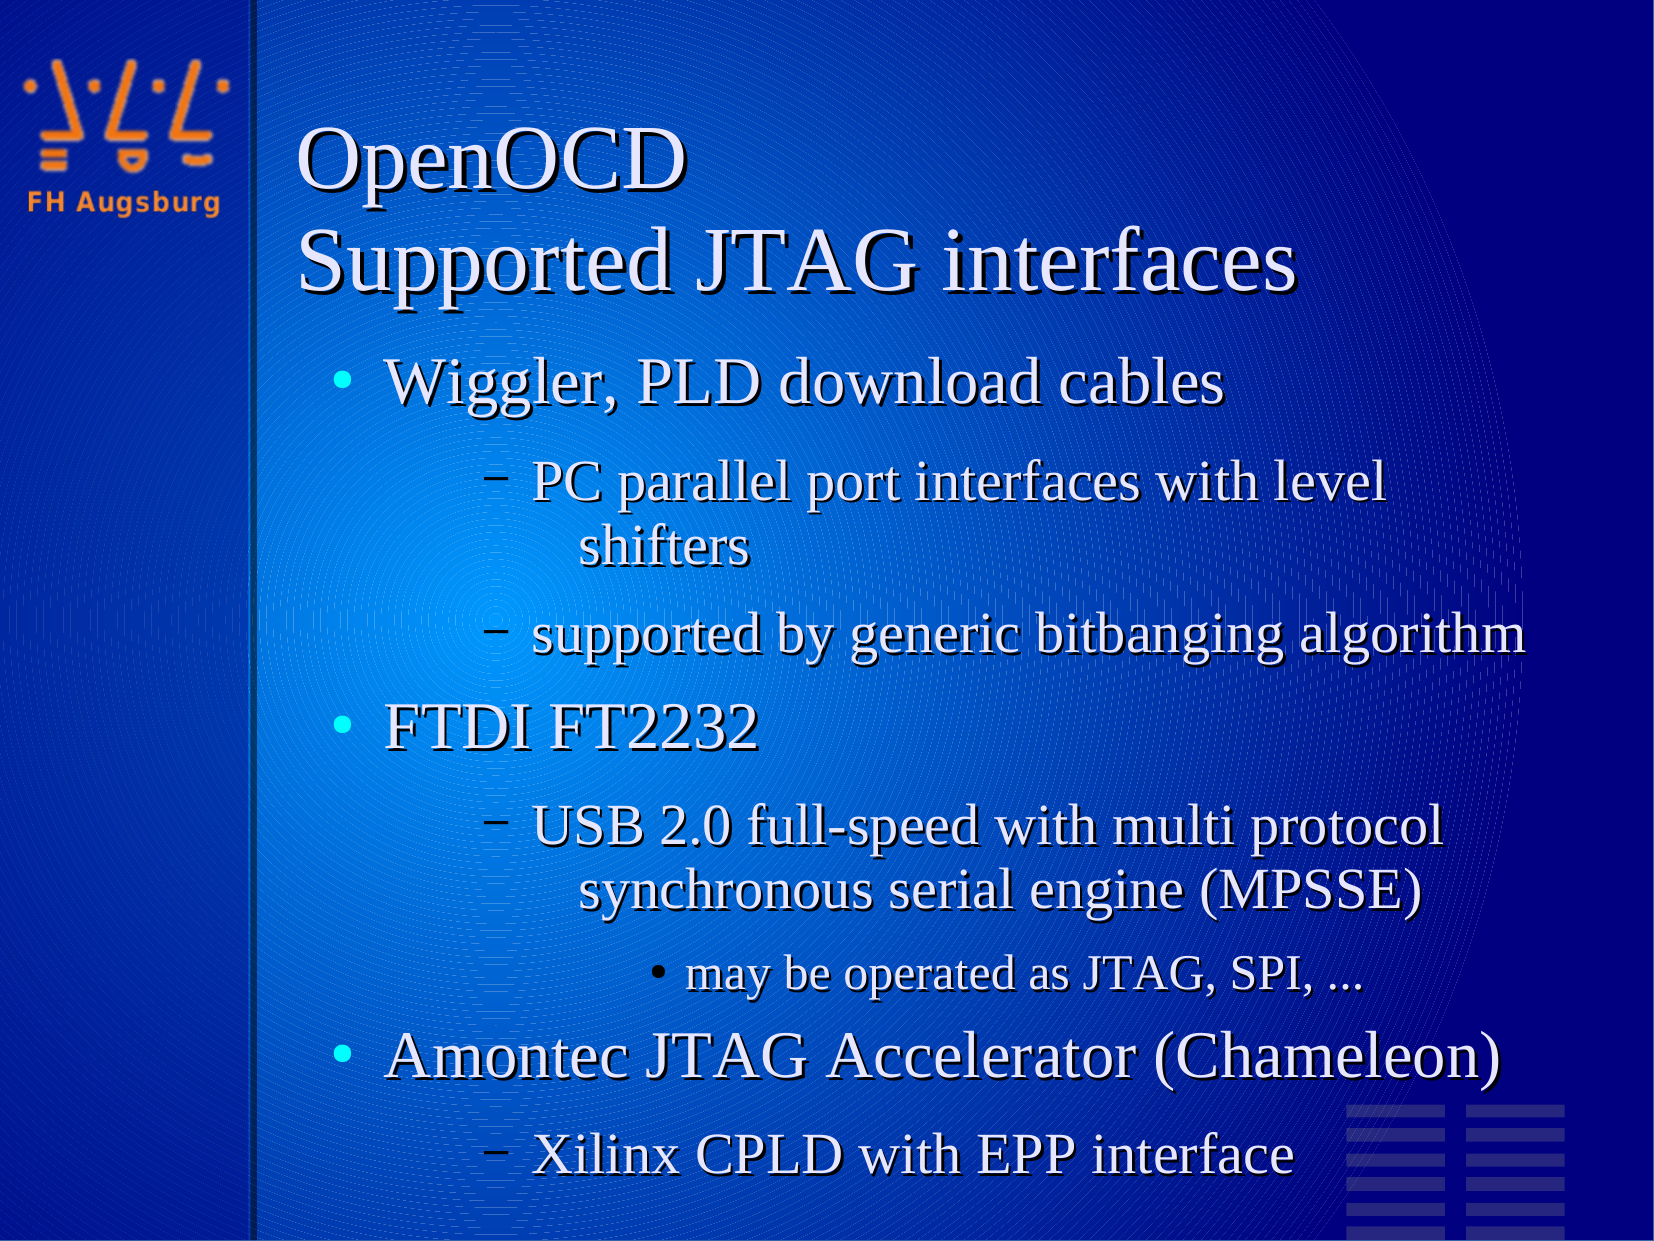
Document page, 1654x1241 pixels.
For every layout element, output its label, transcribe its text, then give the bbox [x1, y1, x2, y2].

title OpenOCD Supported JTAG interfaces [295, 97, 1533, 320]
list Wiggler, PLD download cables PC parallel port interfaces with level shifters supported by generic bitbanging algorithm FTDI FT2232 USB 2.0 full-speed with multi protocol synchronous serial engine (MPSSE) may be operated as JTAG, SPI, ... Amontec JTAG Accelerator (Chameleon) Xilinx CPLD with EPP interface [295, 344, 1533, 1177]
picture [14, 58, 237, 227]
